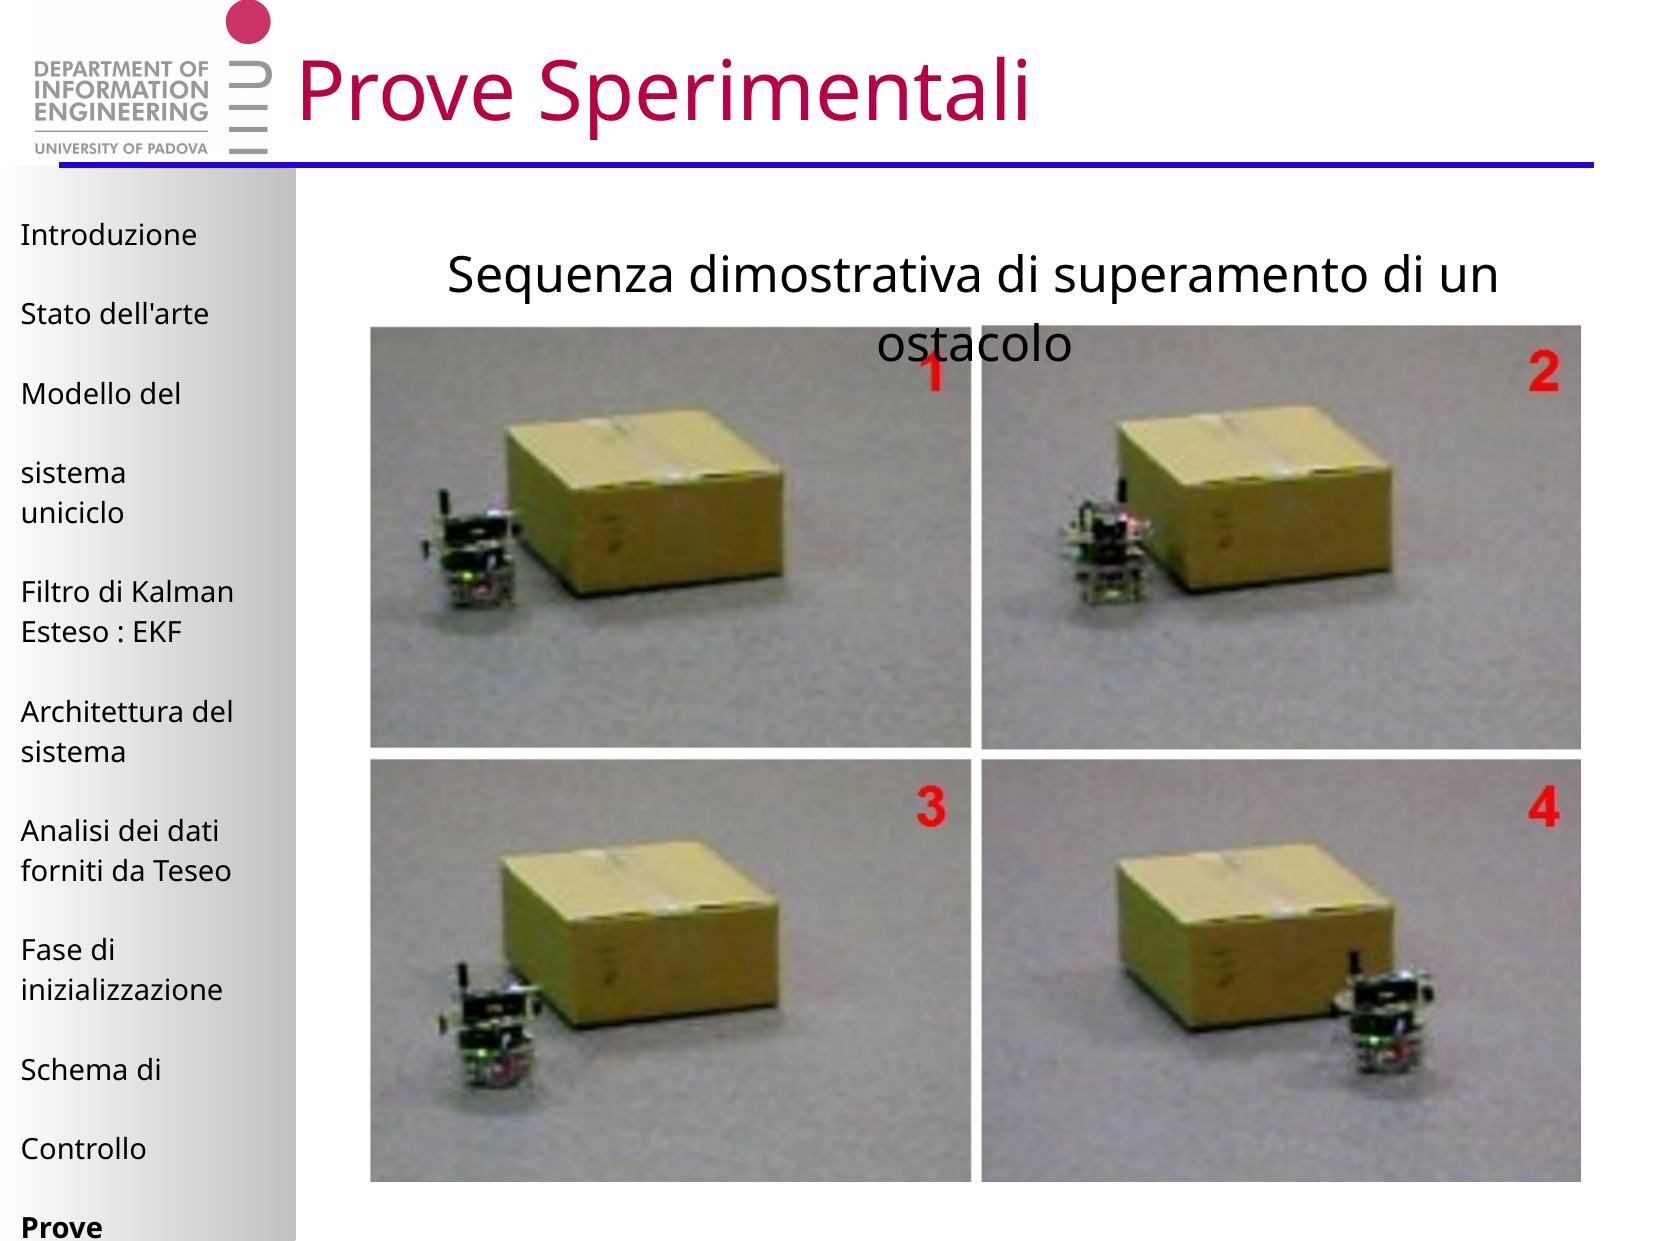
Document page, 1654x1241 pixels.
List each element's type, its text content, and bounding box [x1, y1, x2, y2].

text_box Sequenza dimostrativa di superamento di un ostacolo [354, 231, 1595, 298]
picture [369, 324, 1581, 1182]
picture [35, 0, 272, 154]
text_box Introduzione Stato dell'arte Modello del sistema uniciclo Filtro di Kalman Esteso : EKF Architettura del sistema Analisi dei dati forniti da Teseo Fase di inizializzazione Schema di Controllo Prove Sperimentali Conclusioni Sviluppi futuri [5, 206, 302, 1211]
title Prove Sperimentali [295, 29, 1536, 148]
